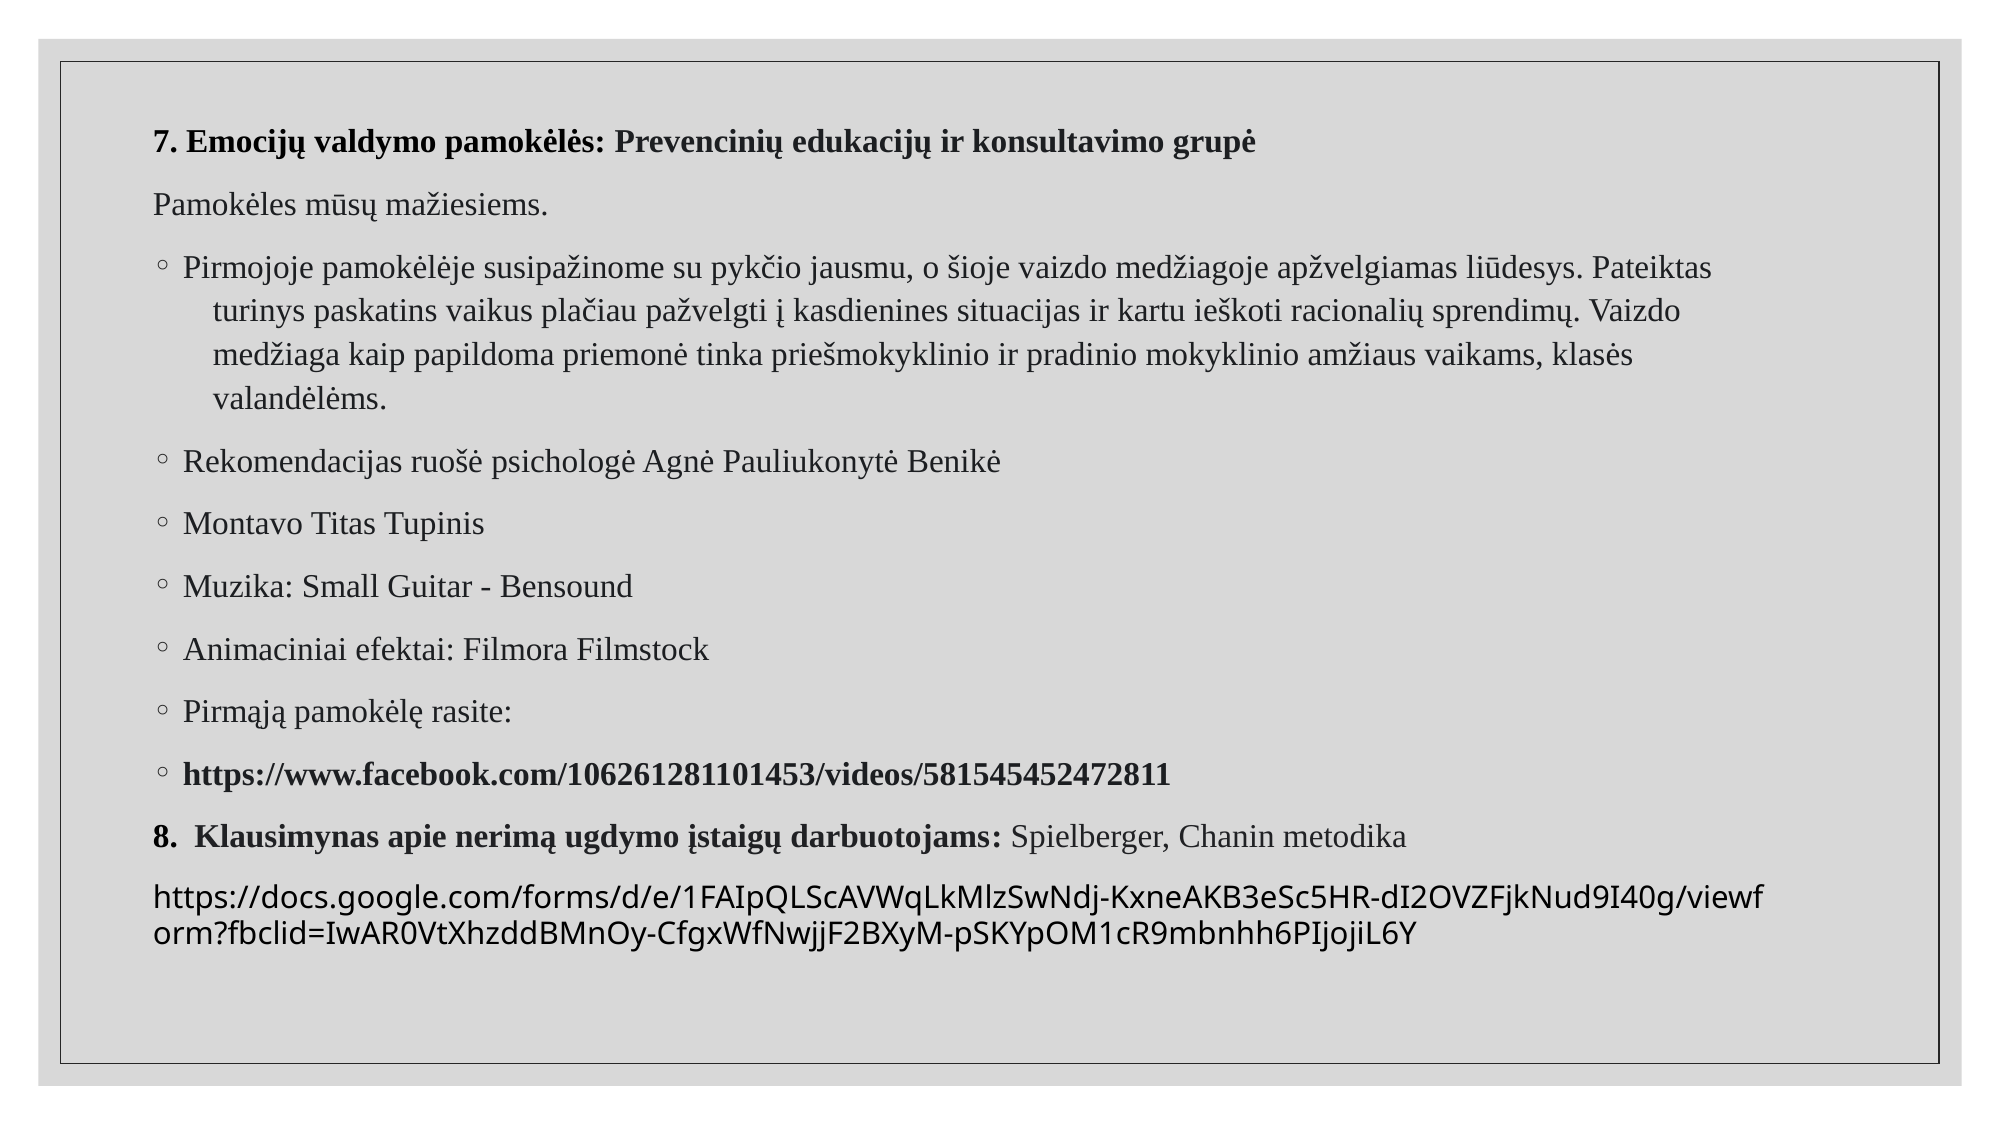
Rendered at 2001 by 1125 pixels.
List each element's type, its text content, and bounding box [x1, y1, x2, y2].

list 7. Emocijų valdymo pamokėlės: Prevencinių edukacijų ir konsultavimo grupė Pamokėles mūsų mažiesiems. Pirmojoje pamokėlėje susipažinome su pykčio jausmu, o šioje vaizdo medžiagoje apžvelgiamas liūdesys. Pateiktas turinys paskatins vaikus plačiau pažvelgti į kasdienines situacijas ir kartu ieškoti racionalių sprendimų. Vaizdo medžiaga kaip papildoma priemonė tinka priešmokyklinio ir pradinio mokyklinio amžiaus vaikams, klasės valandėlėms. Rekomendacijas ruošė psichologė Agnė Pauliukonytė Benikė Montavo Titas Tupinis Muzika: Small Guitar - Bensound Animaciniai efektai: Filmora Filmstock Pirmąją pamokėlę rasite: https://www.facebook.com/106261281101453/videos/581545452472811 8. Klausimynas apie nerimą ugdymo įstaigų darbuotojams: Spielberger, Chanin metodika https://docs.google.com/forms/d/e/1FAIpQLScAVWqLkMlzSwNdj-KxneAKB3eSc5HR-dI2OVZFjkNud9I40g/viewform?fbclid=IwAR0VtXhzddBMnOy-CfgxWfNwjjF2BXyM-pSKYpOM1cR9mbnhh6PIjojiL6Y [137, 108, 1788, 992]
